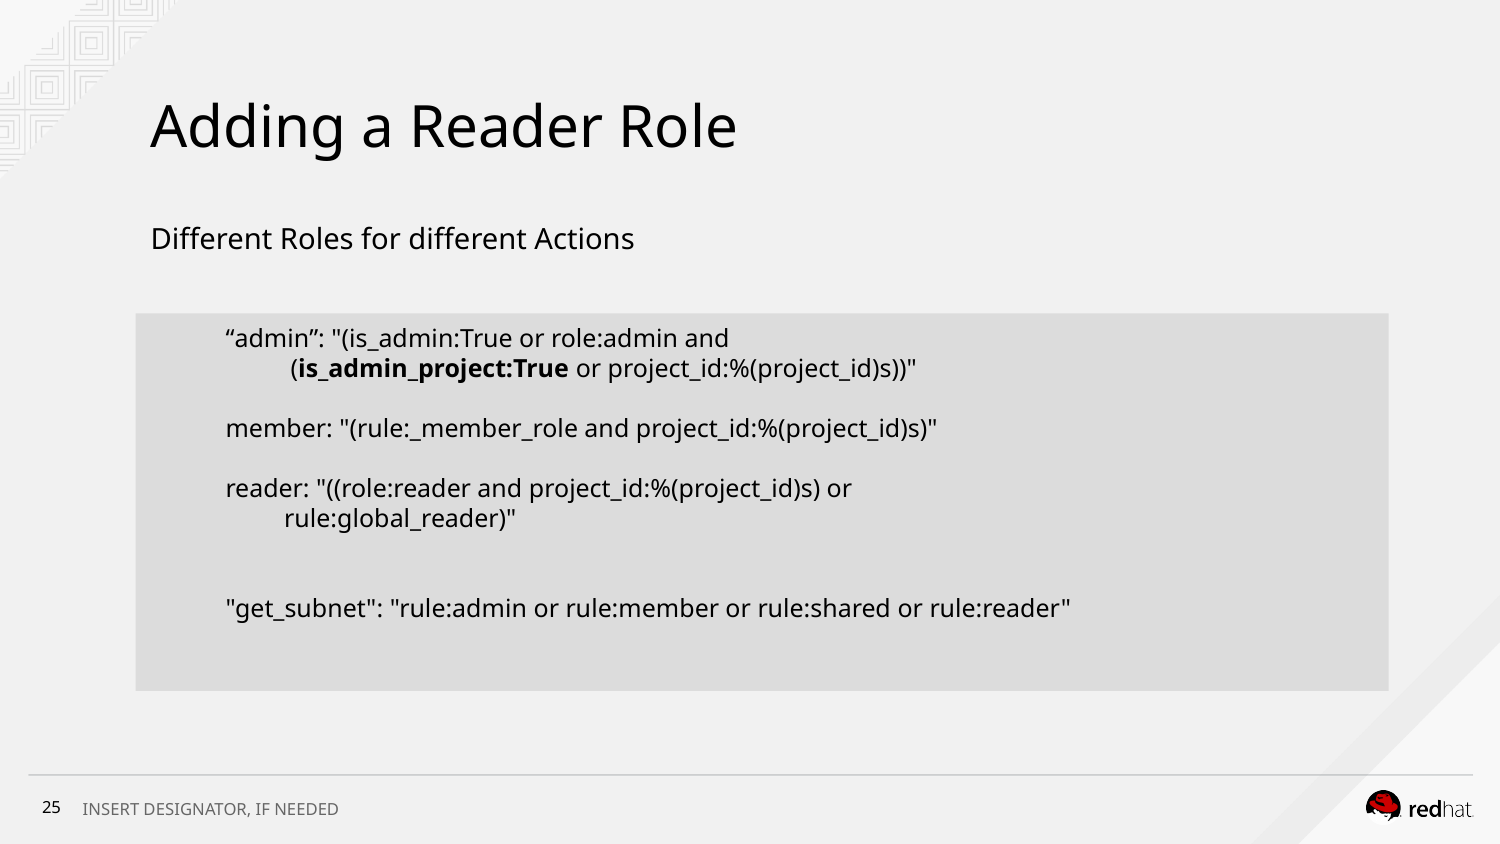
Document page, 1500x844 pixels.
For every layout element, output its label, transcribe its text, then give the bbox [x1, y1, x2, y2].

picture [0, 0, 1500, 844]
text_box “admin”: "(is_admin:True or role:admin and (is_admin_project:True or project_id:%(project_id)s))" member: "(rule:_member_role and project_id:%(project_id)s)" reader: "((role:reader and project_id:%(project_id)s) or rule:global_reader)" "get_subnet": "rule:admin or rule:member or rule:shared or rule:reader" [135, 313, 1389, 691]
title Adding a Reader Role [135, 0, 1365, 175]
subtitle Different Roles for different Actions [135, 205, 945, 314]
slide_number 1 [16, 776, 77, 842]
